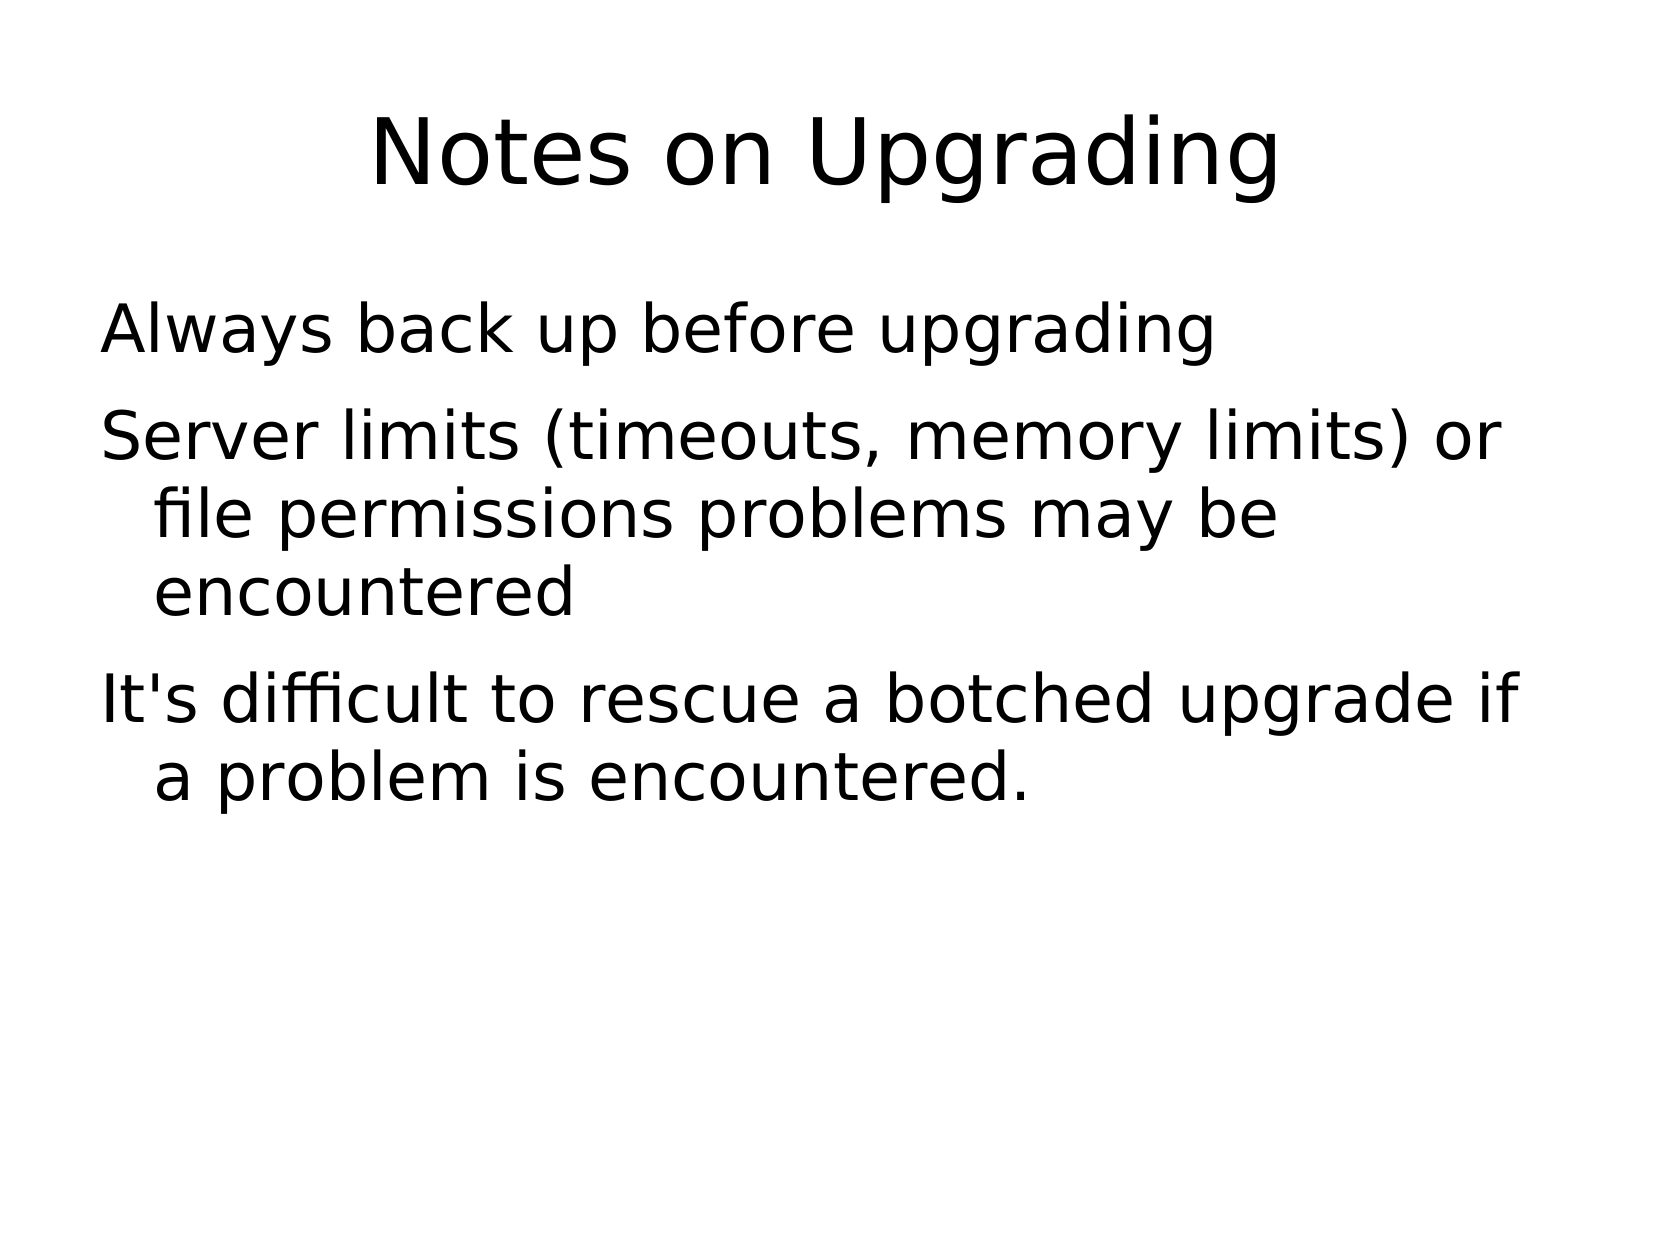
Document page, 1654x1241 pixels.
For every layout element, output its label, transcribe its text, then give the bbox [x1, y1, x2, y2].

list Always back up before upgrading Server limits (timeouts, memory limits) or file permissions problems may be encountered It's difficult to rescue a botched upgrade if a problem is encountered. [82, 290, 1571, 1094]
title Notes on Upgrading [82, 56, 1571, 250]
